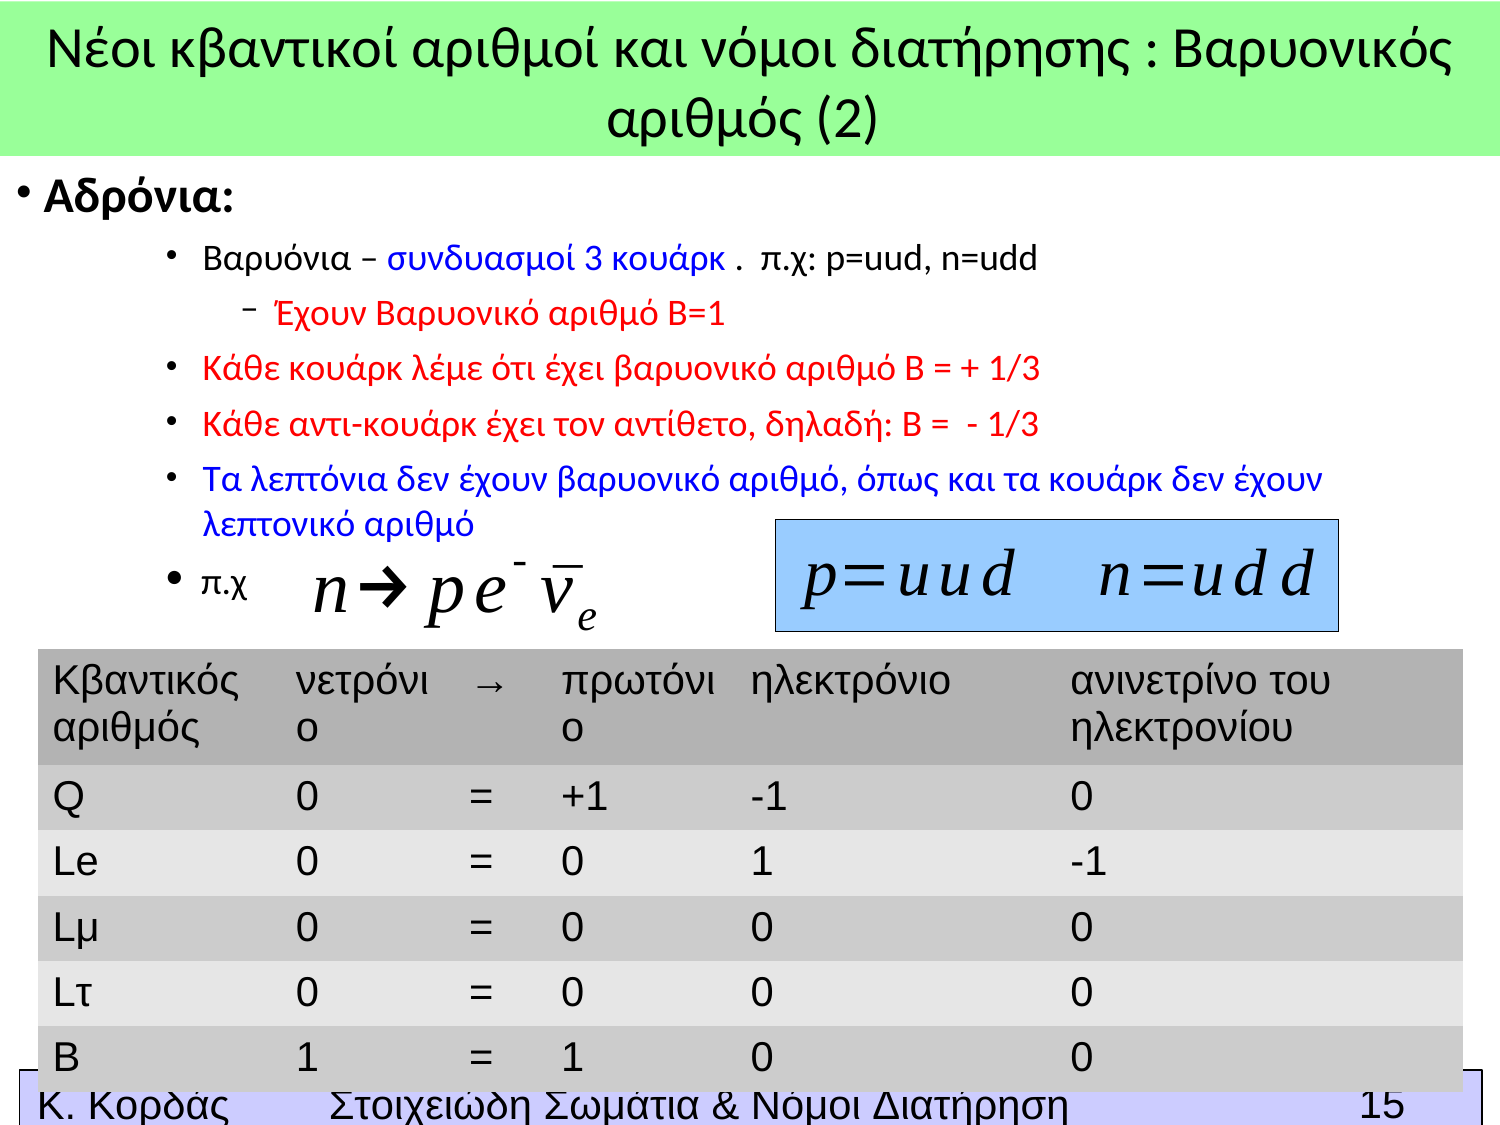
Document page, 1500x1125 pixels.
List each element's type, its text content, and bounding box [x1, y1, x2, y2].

table_cell 0 [1056, 961, 1463, 1026]
table_cell = [454, 961, 546, 1026]
table_cell = [454, 765, 546, 830]
table_cell 1 [281, 1026, 454, 1092]
table_cell -1 [1056, 830, 1463, 896]
table_cell 0 [736, 896, 1056, 961]
table_cell 1 [736, 830, 1056, 896]
table_cell 0 [546, 896, 736, 961]
table_cell Lμ [38, 896, 281, 961]
table_header πρωτόνιο [546, 649, 736, 765]
table_cell 0 [546, 961, 736, 1026]
chart [1082, 536, 1335, 612]
table_cell Le [38, 830, 281, 896]
table_cell Β [38, 1026, 281, 1092]
table_cell 1 [546, 1026, 736, 1092]
table_cell -1 [736, 765, 1056, 830]
text_box Νέοι κβαντικοί αριθμοί και νόμοι διατήρησης : Βαρυονικός αριθμός (2) [0, 1, 1500, 156]
table_header ηλεκτρόνιο [736, 649, 1056, 765]
chart [293, 532, 617, 638]
table_cell Q [38, 765, 281, 830]
table_header → [454, 649, 546, 765]
table_cell = [454, 1026, 546, 1092]
table_cell 0 [281, 830, 454, 896]
table_cell = [454, 896, 546, 961]
table_cell 0 [281, 896, 454, 961]
table_cell 0 [1056, 1026, 1463, 1092]
table_cell 0 [1056, 765, 1463, 830]
chart [779, 537, 1035, 613]
text_box Αδρόνια: Βαρυόνια – συνδυασμοί 3 κουάρκ . π.χ: p=uud, n=udd Έχουν Bαρυονικό αριθμό B=1 Κάθε κουάρκ λέμε ότι έχει βαρυονικό αριθμό Β = + 1/3 Κάθε αντι-κουάρκ έχει τον αντίθετο, δηλαδή: Β = - 1/3 Τα λεπτόνια δεν έχουν βαρυονικό αριθμό, όπως και τα κουάρκ δεν έχουν λεπτονικό αριθμό π.χ [0, 154, 1424, 1013]
table_cell 0 [736, 1026, 1056, 1092]
table_header νετρόνιο [281, 649, 454, 765]
table_cell = [454, 830, 546, 896]
table_header Κβαντικός αριθμός [38, 649, 281, 765]
table_header ανινετρίνο του ηλεκτρονίου [1056, 649, 1463, 765]
table_cell 0 [736, 961, 1056, 1026]
table_cell 0 [281, 961, 454, 1026]
table_cell 0 [1056, 896, 1463, 961]
table_cell 0 [546, 830, 736, 896]
table_cell Lτ [38, 961, 281, 1026]
table_cell +1 [546, 765, 736, 830]
table_cell 0 [281, 765, 454, 830]
